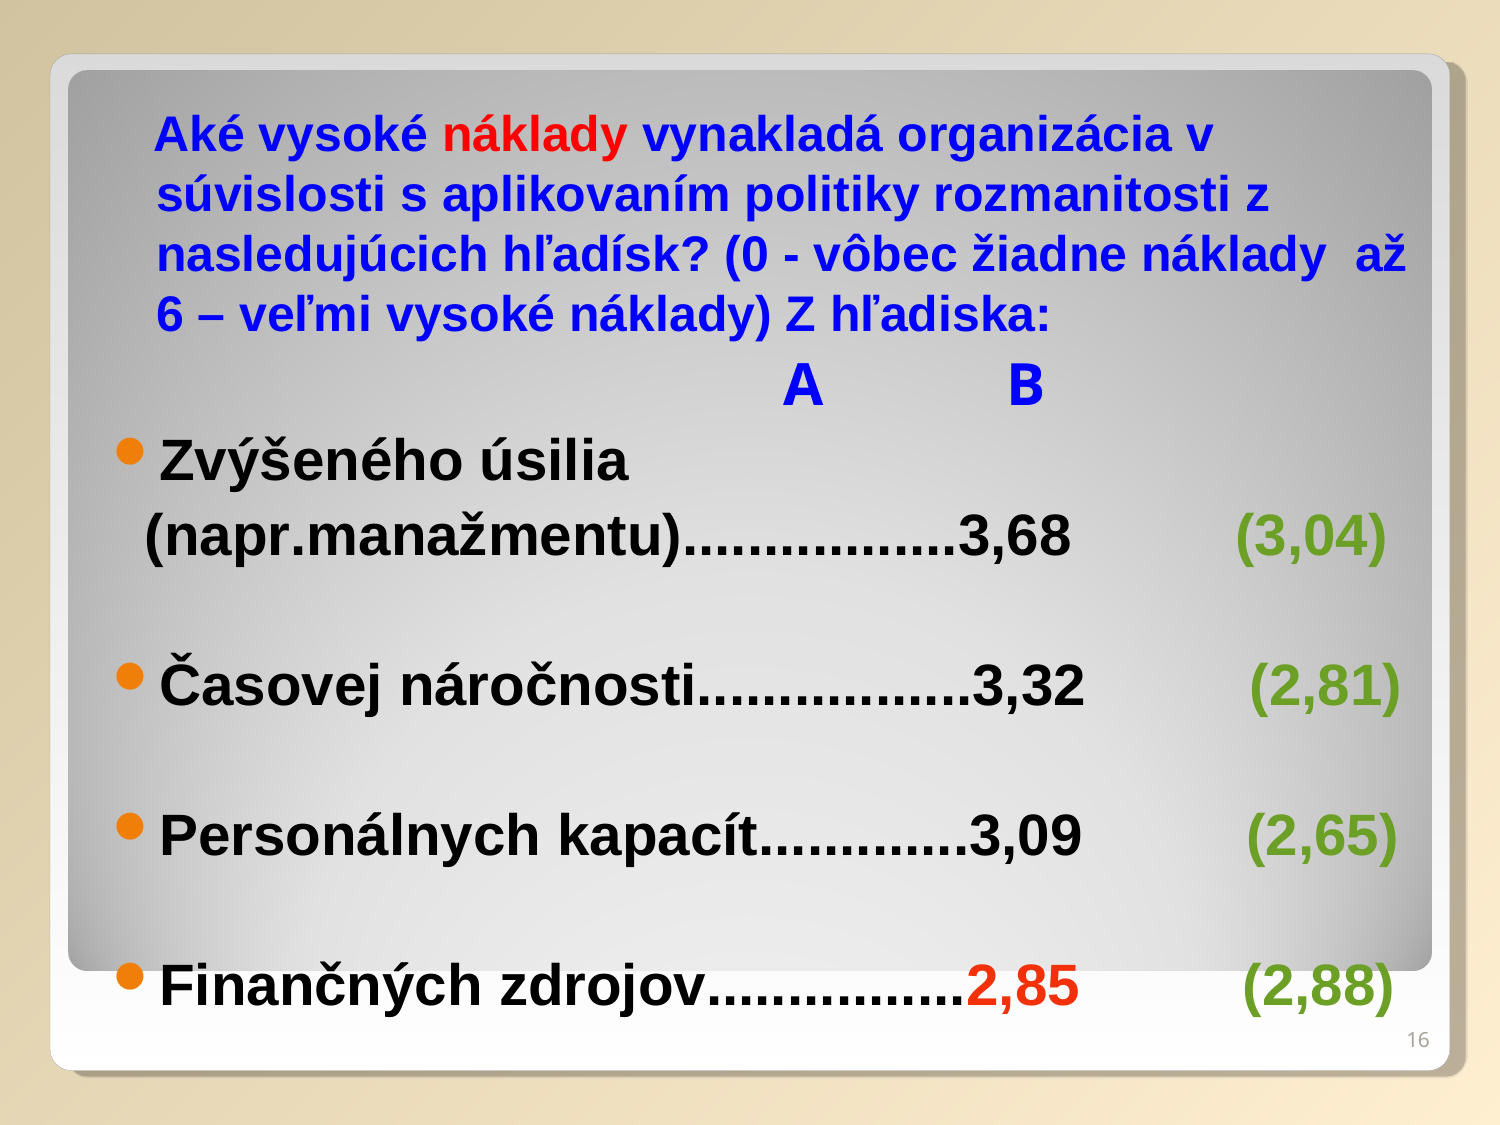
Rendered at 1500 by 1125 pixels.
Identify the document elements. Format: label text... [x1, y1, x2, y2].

picture [67, 69, 1433, 972]
list Aké vysoké náklady vynakladá organizácia v súvislosti s aplikovaním politiky rozmanitosti z nasledujúcich hľadísk? (0 - vôbec žiadne náklady až 6 – veľmi vysoké náklady) Z hľadiska: A B Zvýšeného úsilia (napr.manažmentu).................3,68 (3,04) Časovej náročnosti.................3,32 (2,81) Personálnych kapacít.............3,09 (2,65) Finančných zdrojov................2,85 (2,88) [82, 86, 1426, 1059]
text_box <number> [1369, 1002, 1445, 1063]
